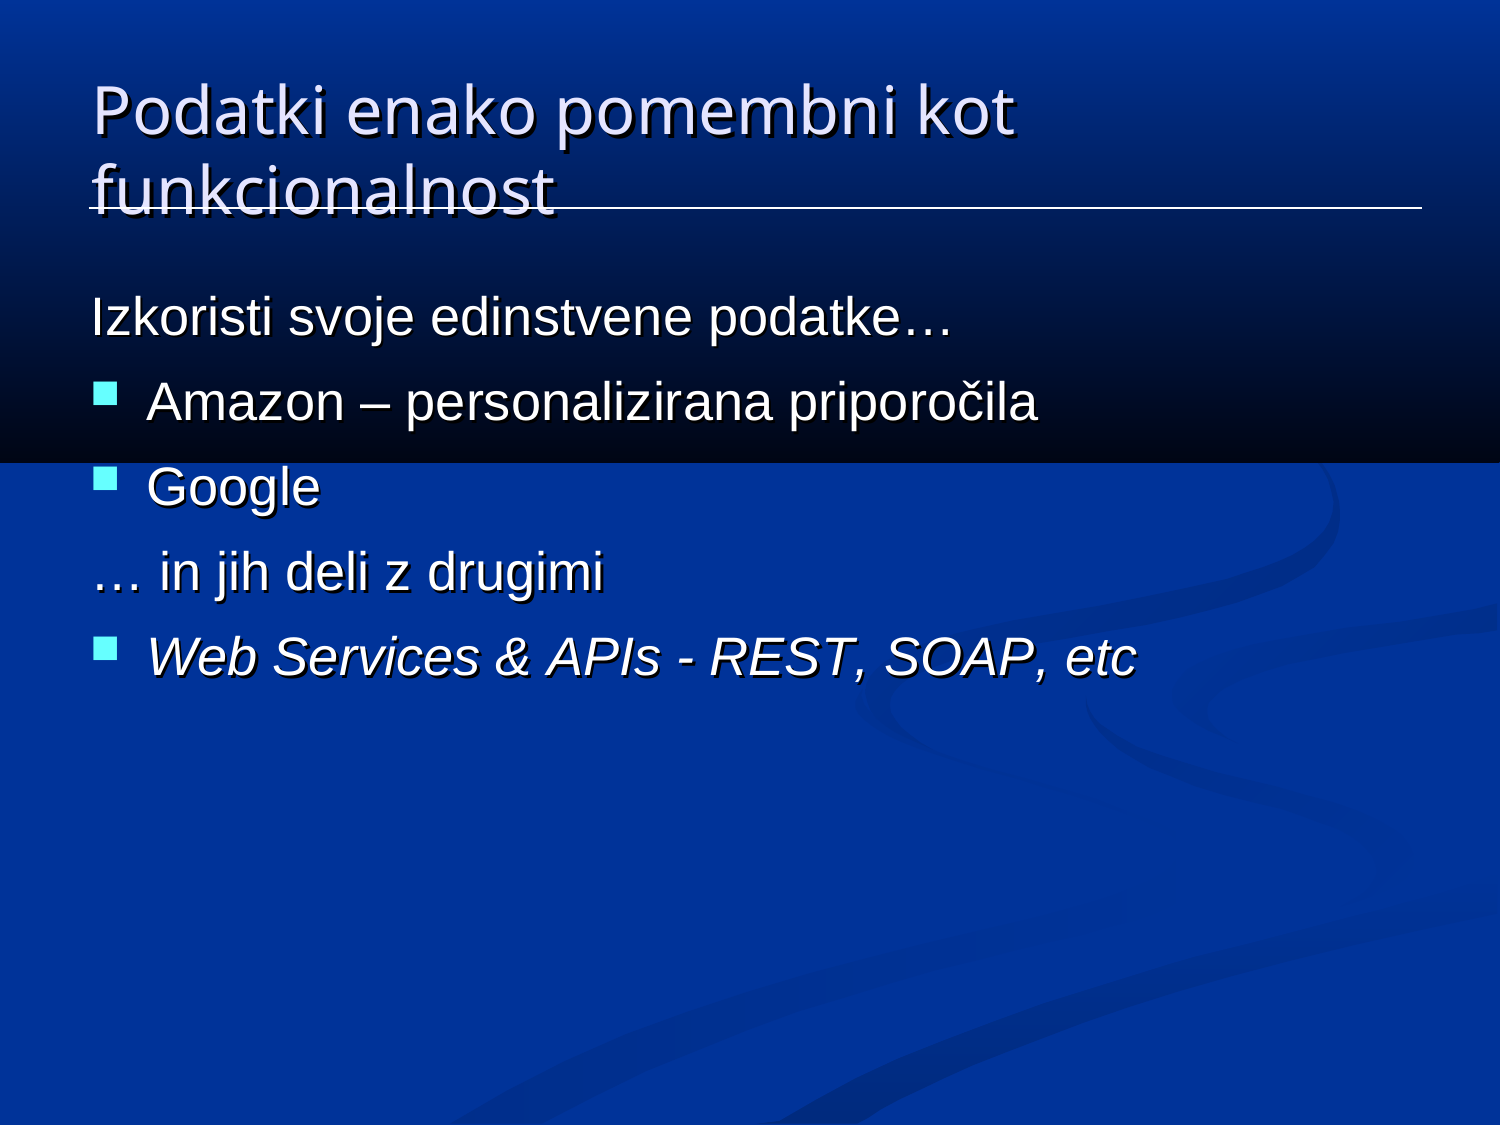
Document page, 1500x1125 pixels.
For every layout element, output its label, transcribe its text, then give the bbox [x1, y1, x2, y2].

text_box Podatki enako pomembni kot funkcionalnost [76, 54, 1459, 242]
list Izkoristi svoje edinstvene podatke… Amazon – personalizirana priporočila Google … in jih deli z drugimi Web Services & APIs - REST, SOAP, etc [75, 267, 1426, 1071]
